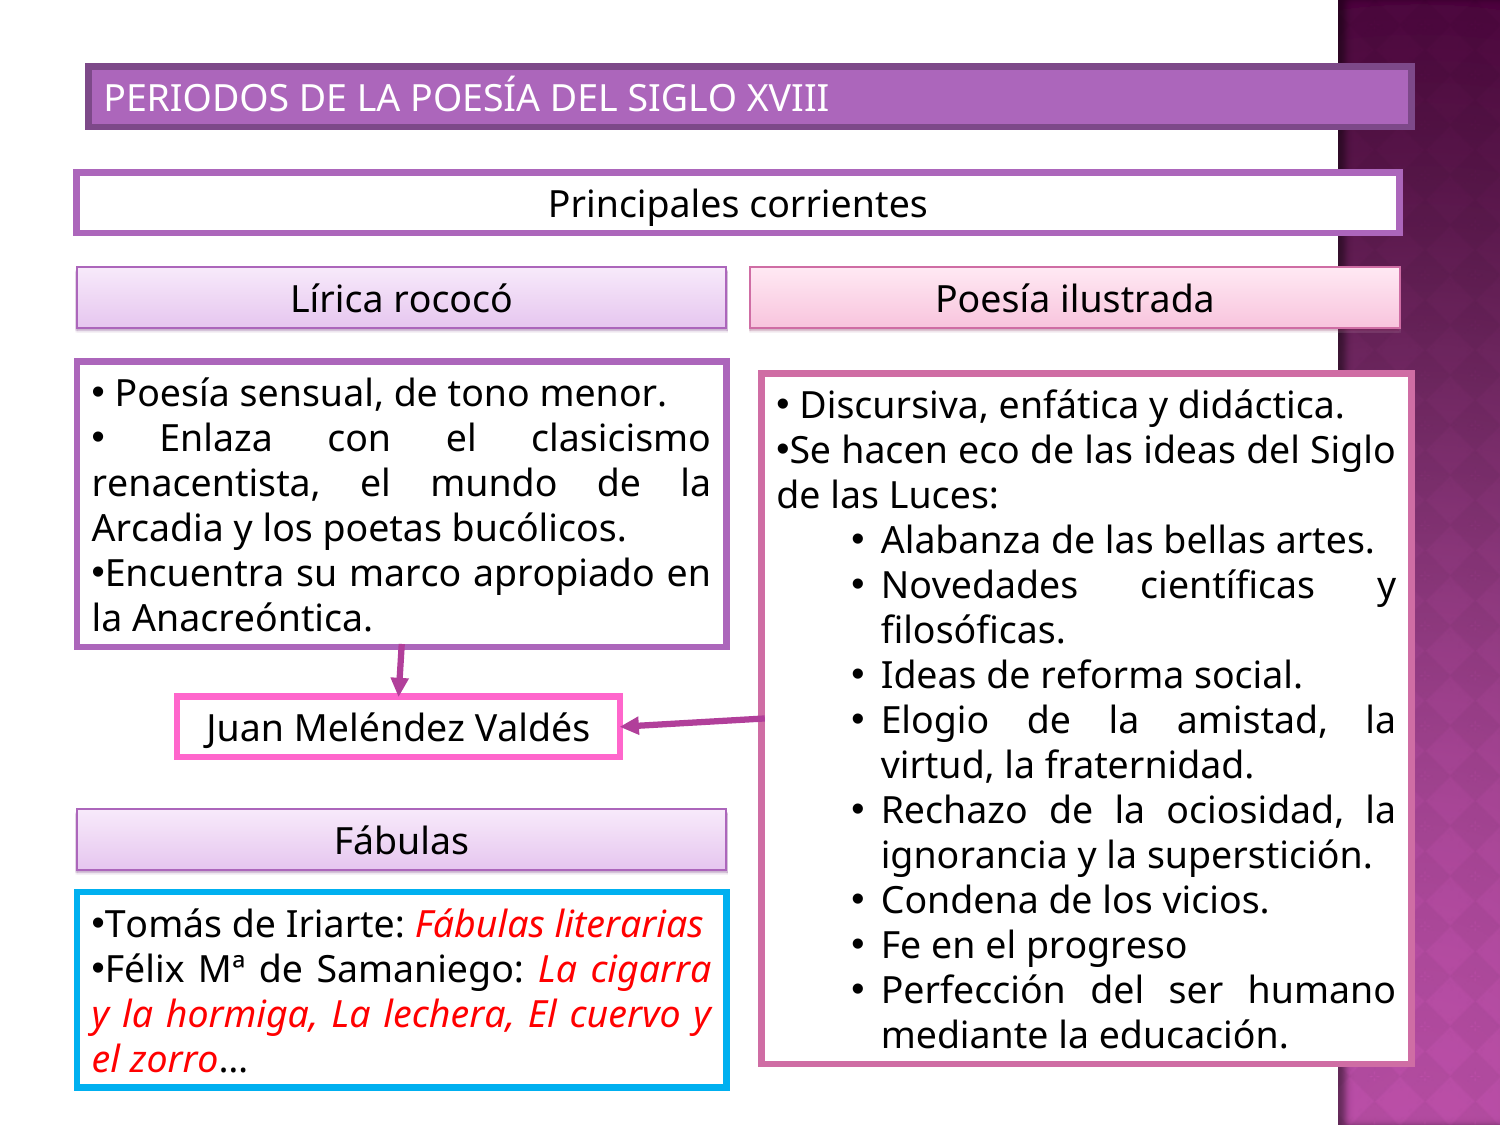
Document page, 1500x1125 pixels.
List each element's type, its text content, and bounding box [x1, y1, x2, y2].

text_box Juan Meléndez Valdés [177, 696, 621, 758]
text_box Principales corrientes [76, 172, 1400, 234]
text_box Fábulas [76, 809, 727, 870]
text_box Poesía ilustrada [750, 267, 1400, 328]
text_box Discursiva, enfática y didáctica. Se hacen eco de las ideas del Siglo de las Luces: Alabanza de las bellas artes. Novedades científicas y filosóficas. Ideas de reforma social. Elogio de la amistad, la virtud, la fraternidad. Rechazo de la ociosidad, la ignorancia y la superstición. Condena de los vicios. Fe en el progreso Perfección del ser humano mediante la educación. [761, 373, 1412, 1064]
picture [1337, 0, 1500, 1125]
text_box Lírica rococó [76, 267, 727, 328]
text_box PERIODOS DE LA POESÍA DEL SIGLO XVIII [88, 66, 1412, 127]
text_box Poesía sensual, de tono menor. Enlaza con el clasicismo renacentista, el mundo de la Arcadia y los poetas bucólicos. Encuentra su marco apropiado en la Anacreóntica. [76, 361, 727, 648]
text_box Tomás de Iriarte: Fábulas literarias Félix Mª de Samaniego: La cigarra y la hormiga, La lechera, El cuervo y el zorro… [76, 892, 727, 1088]
